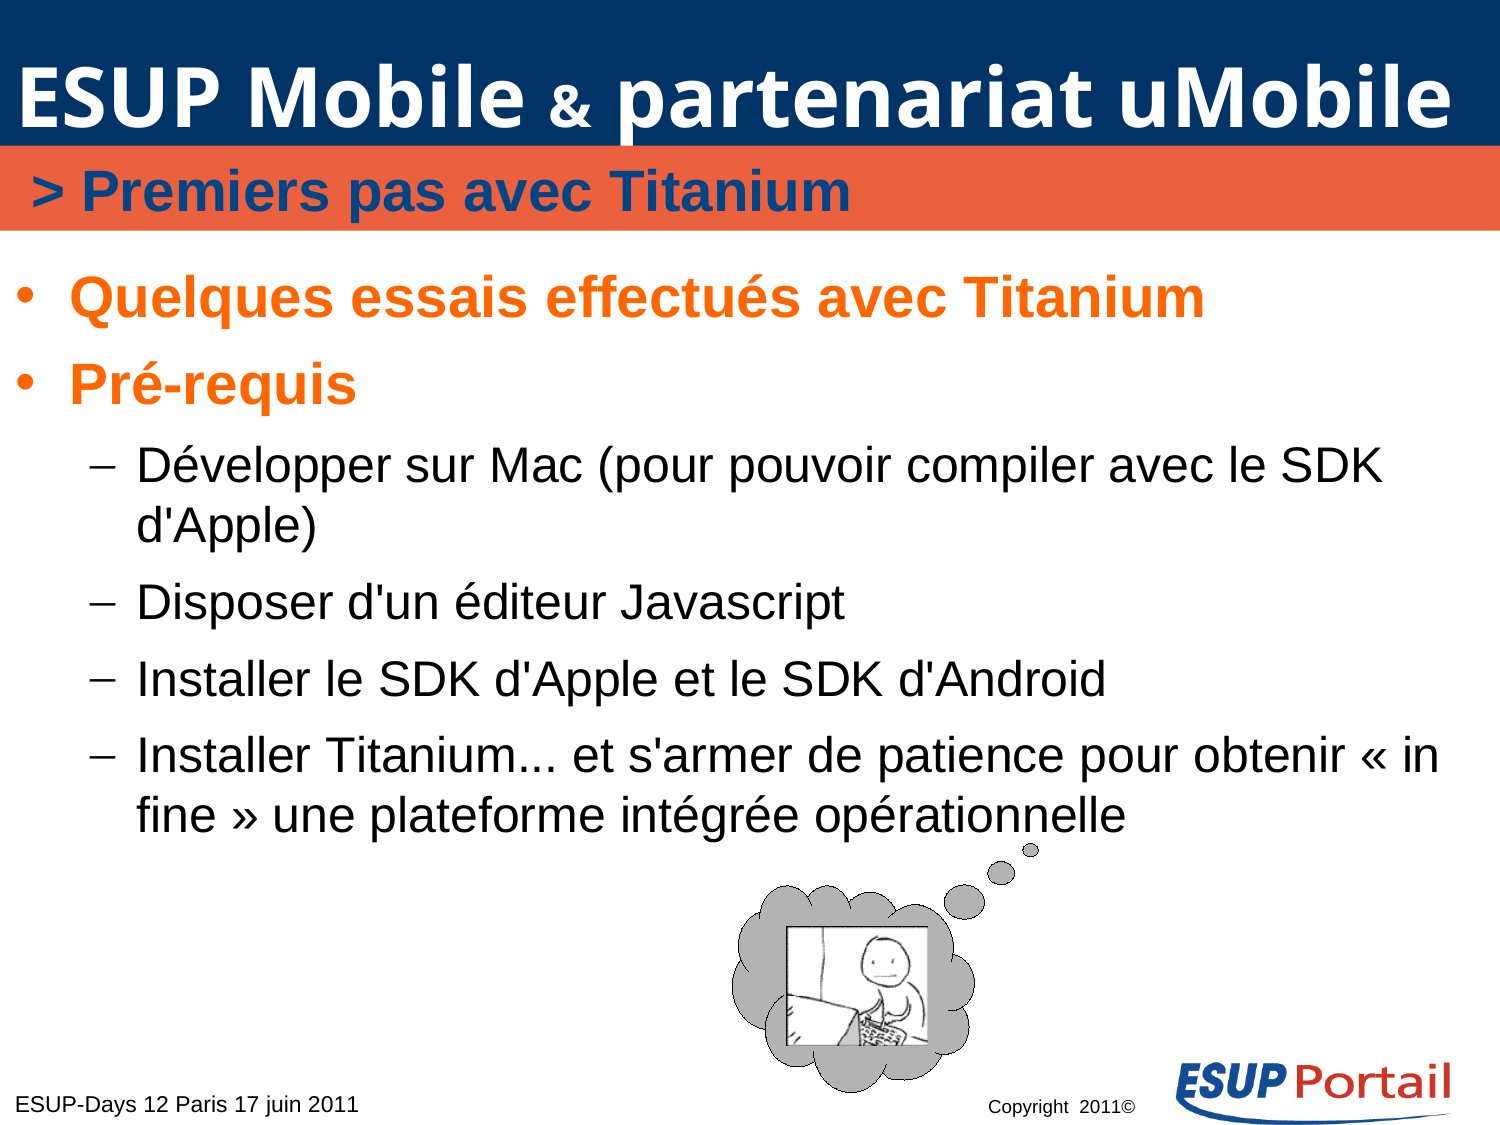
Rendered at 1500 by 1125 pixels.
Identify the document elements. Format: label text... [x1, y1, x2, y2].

text_box > Premiers pas avec Titanium [0, 145, 1500, 231]
picture [1175, 1074, 1451, 1125]
text_box [944, 884, 985, 920]
text_box [1022, 843, 1039, 857]
text_box ESUP-Days 12 Paris 17 juin 2011 [0, 1074, 632, 1125]
text_box [987, 861, 1015, 885]
text_box [732, 885, 975, 1093]
text_box ESUP Mobile & partenariat uMobile [0, 0, 1500, 145]
text_box Quelques essais effectués avec Titanium Pré-requis Développer sur Mac (pour pouvoir compiler avec le SDK d'Apple) Disposer d'un éditeur Javascript Installer le SDK d'Apple et le SDK d'Android Installer Titanium... et s'armer de patience pour obtenir « in fine » une plateforme intégrée opérationnelle [0, 231, 1500, 1074]
picture [786, 926, 928, 1046]
